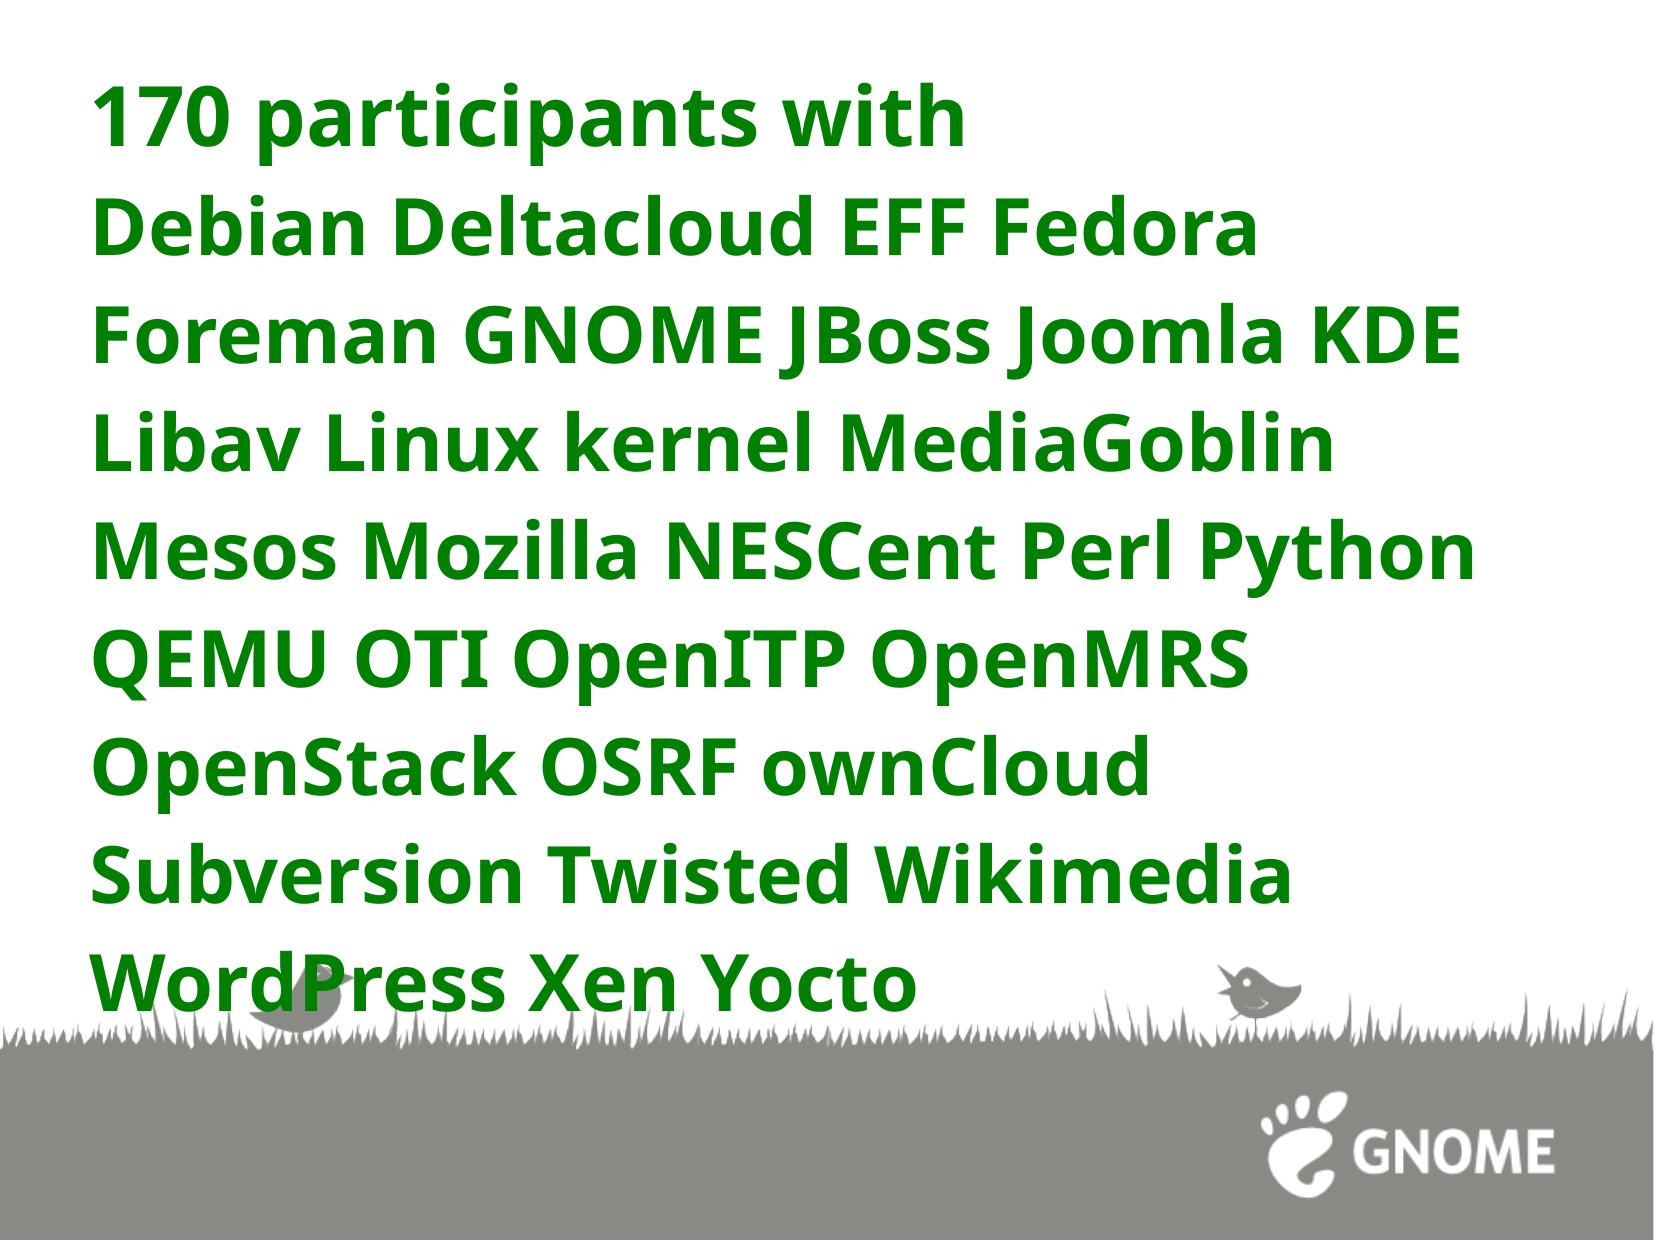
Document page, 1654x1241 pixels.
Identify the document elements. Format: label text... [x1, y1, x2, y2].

picture [0, 0, 1654, 1241]
text_box 170 participants with Debian Deltacloud EFF Fedora Foreman GNOME JBoss Joomla KDE Libav Linux kernel MediaGoblin Mesos Mozilla NESCent Perl Python QEMU OTI OpenITP OpenMRS OpenStack OSRF ownCloud Subversion Twisted Wikimedia WordPress Xen Yocto [75, 49, 1576, 938]
